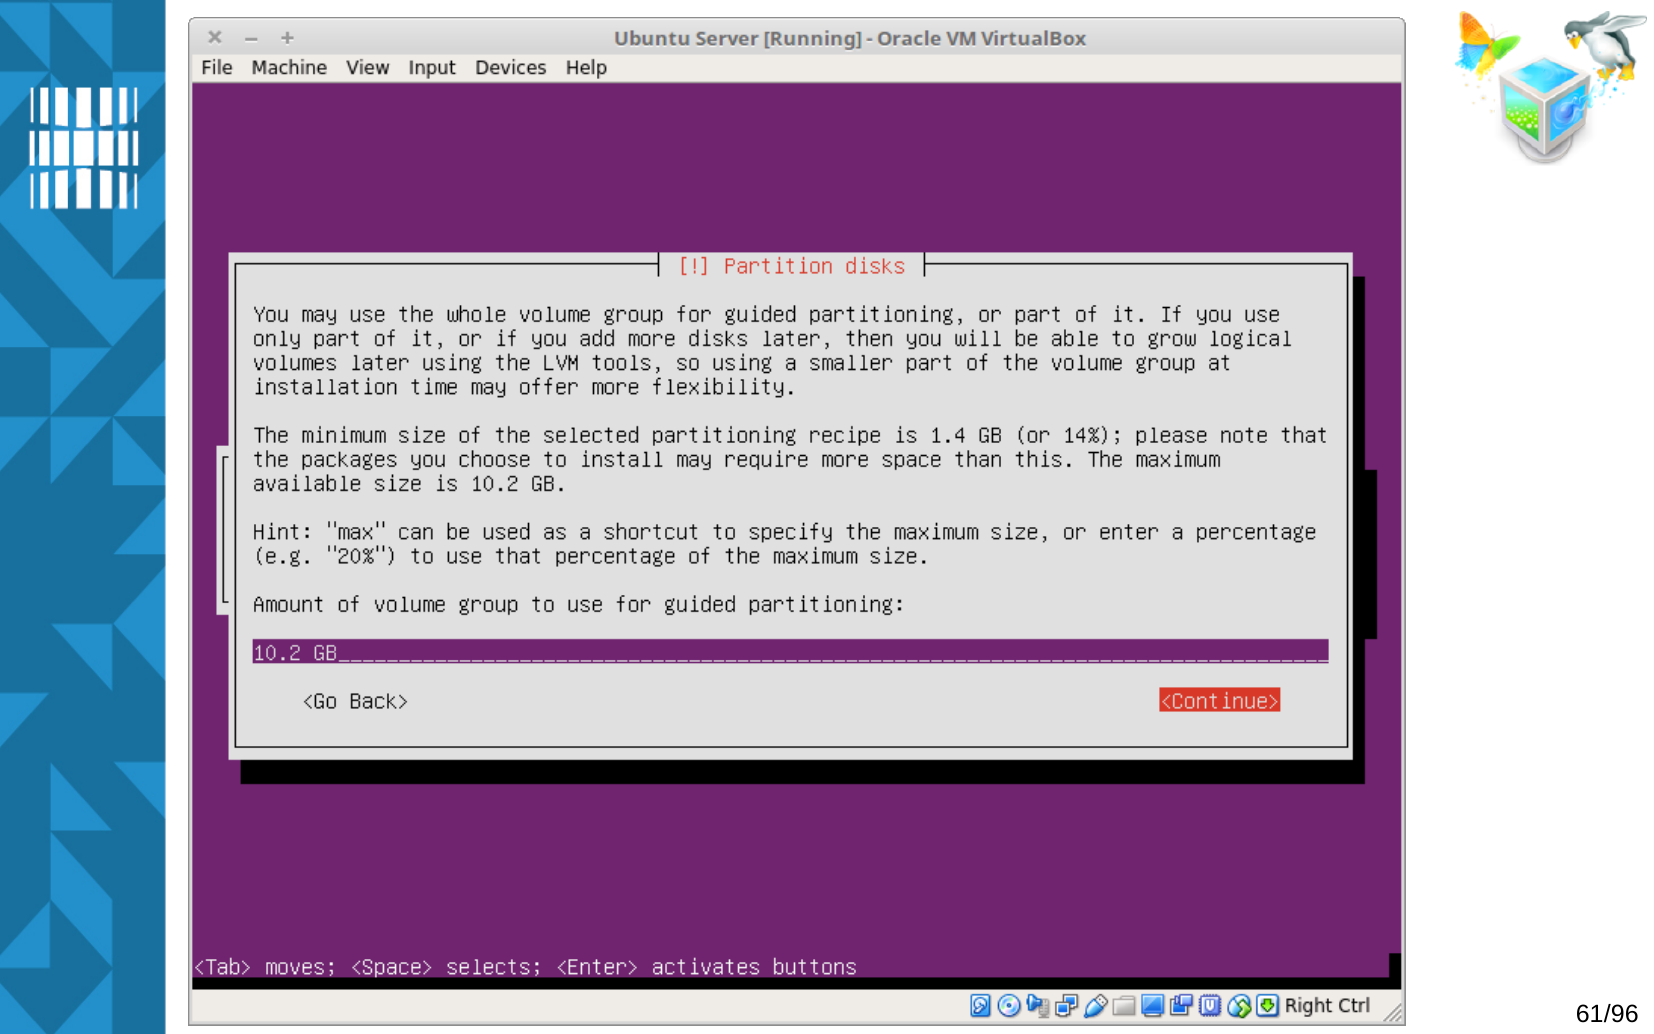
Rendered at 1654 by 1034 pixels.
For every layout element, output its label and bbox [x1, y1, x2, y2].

picture [1452, 7, 1653, 166]
picture [188, 17, 1406, 1027]
